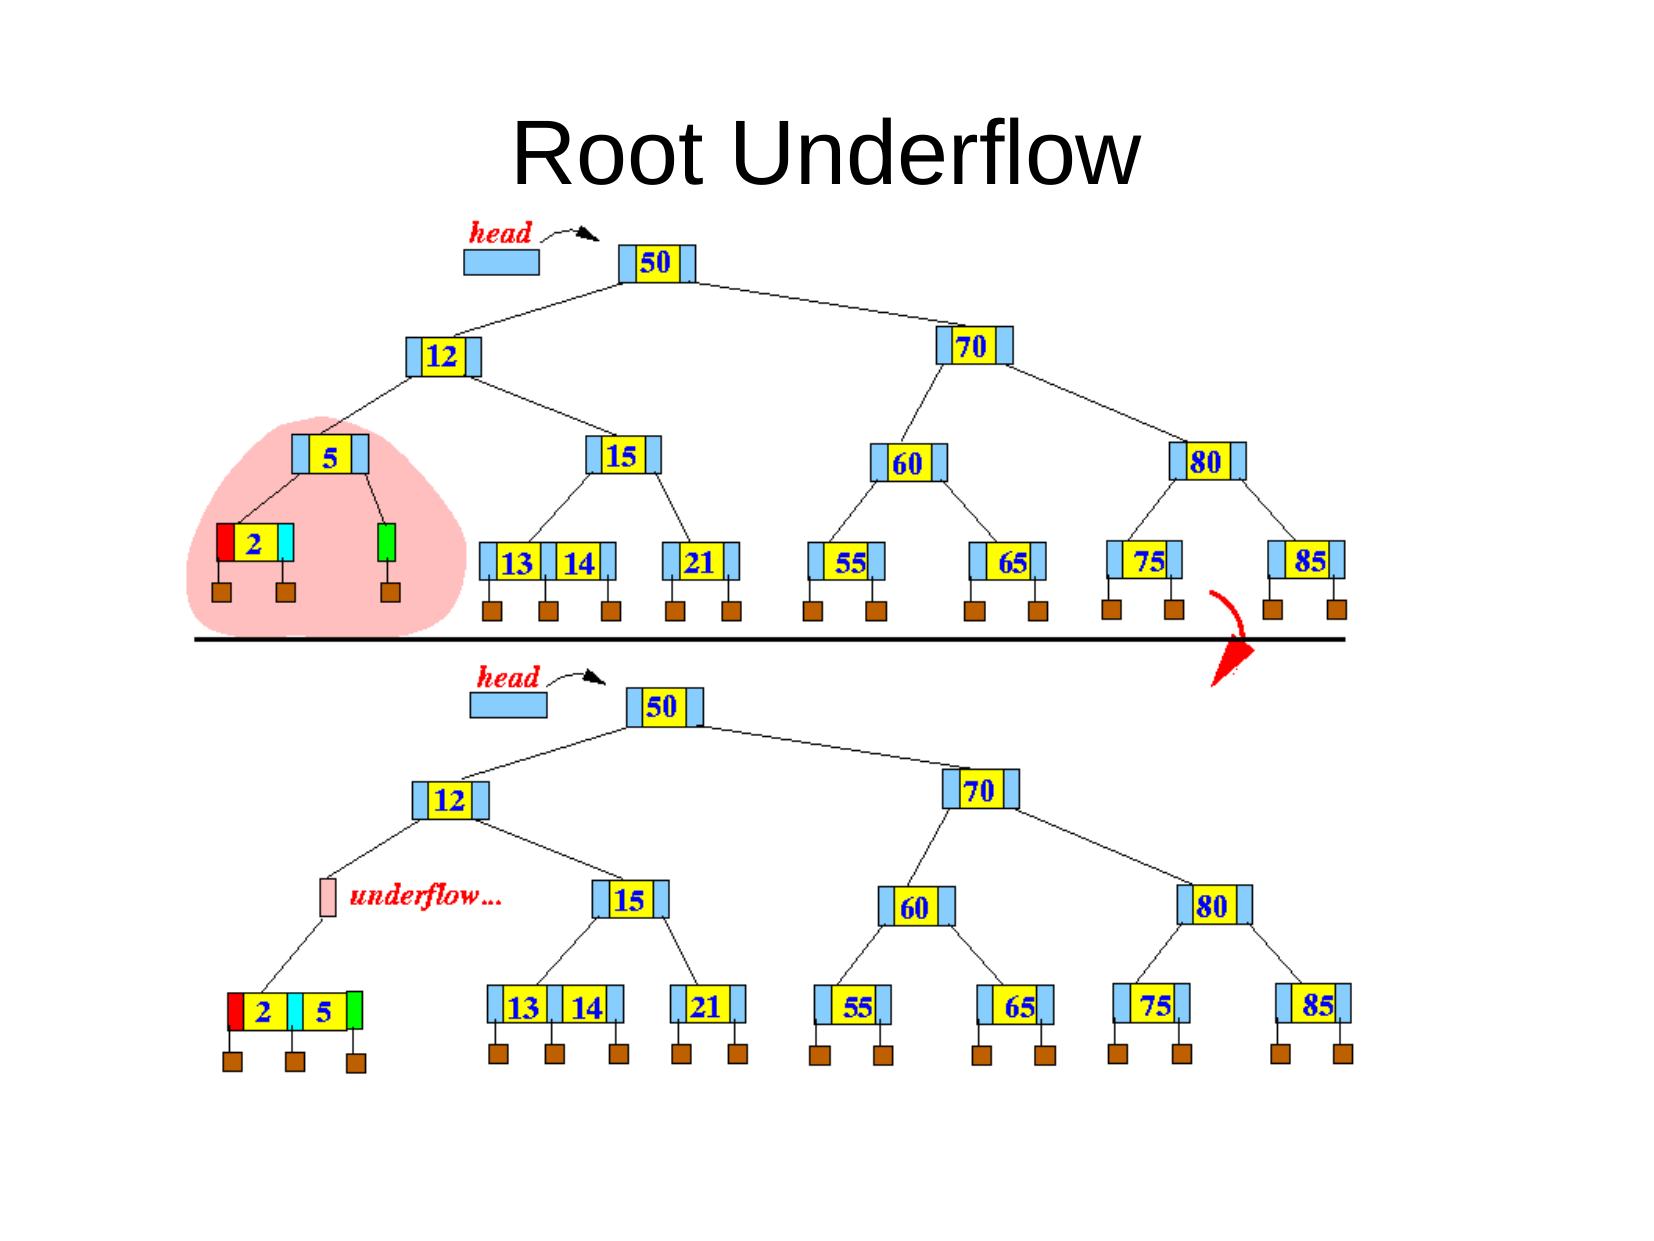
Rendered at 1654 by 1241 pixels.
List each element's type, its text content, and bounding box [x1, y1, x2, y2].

title Root Underflow [82, 49, 1571, 257]
picture [157, 204, 1388, 1088]
